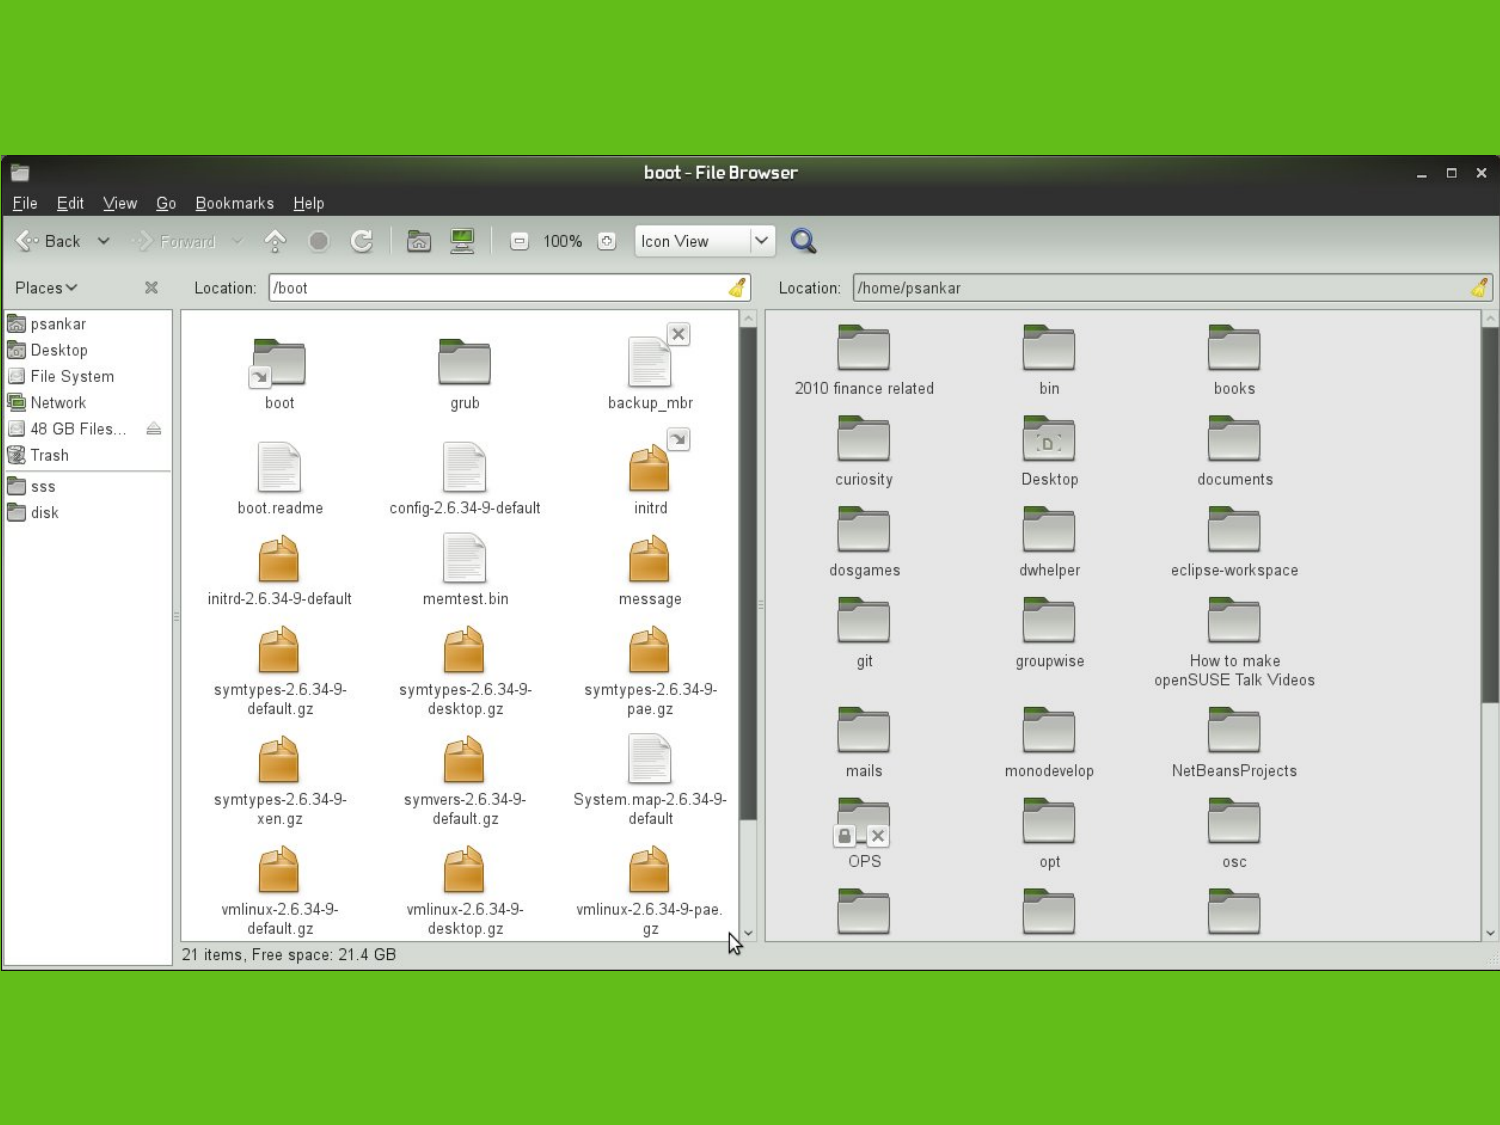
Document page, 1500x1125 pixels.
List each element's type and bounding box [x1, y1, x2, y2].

picture [1, 155, 1500, 971]
